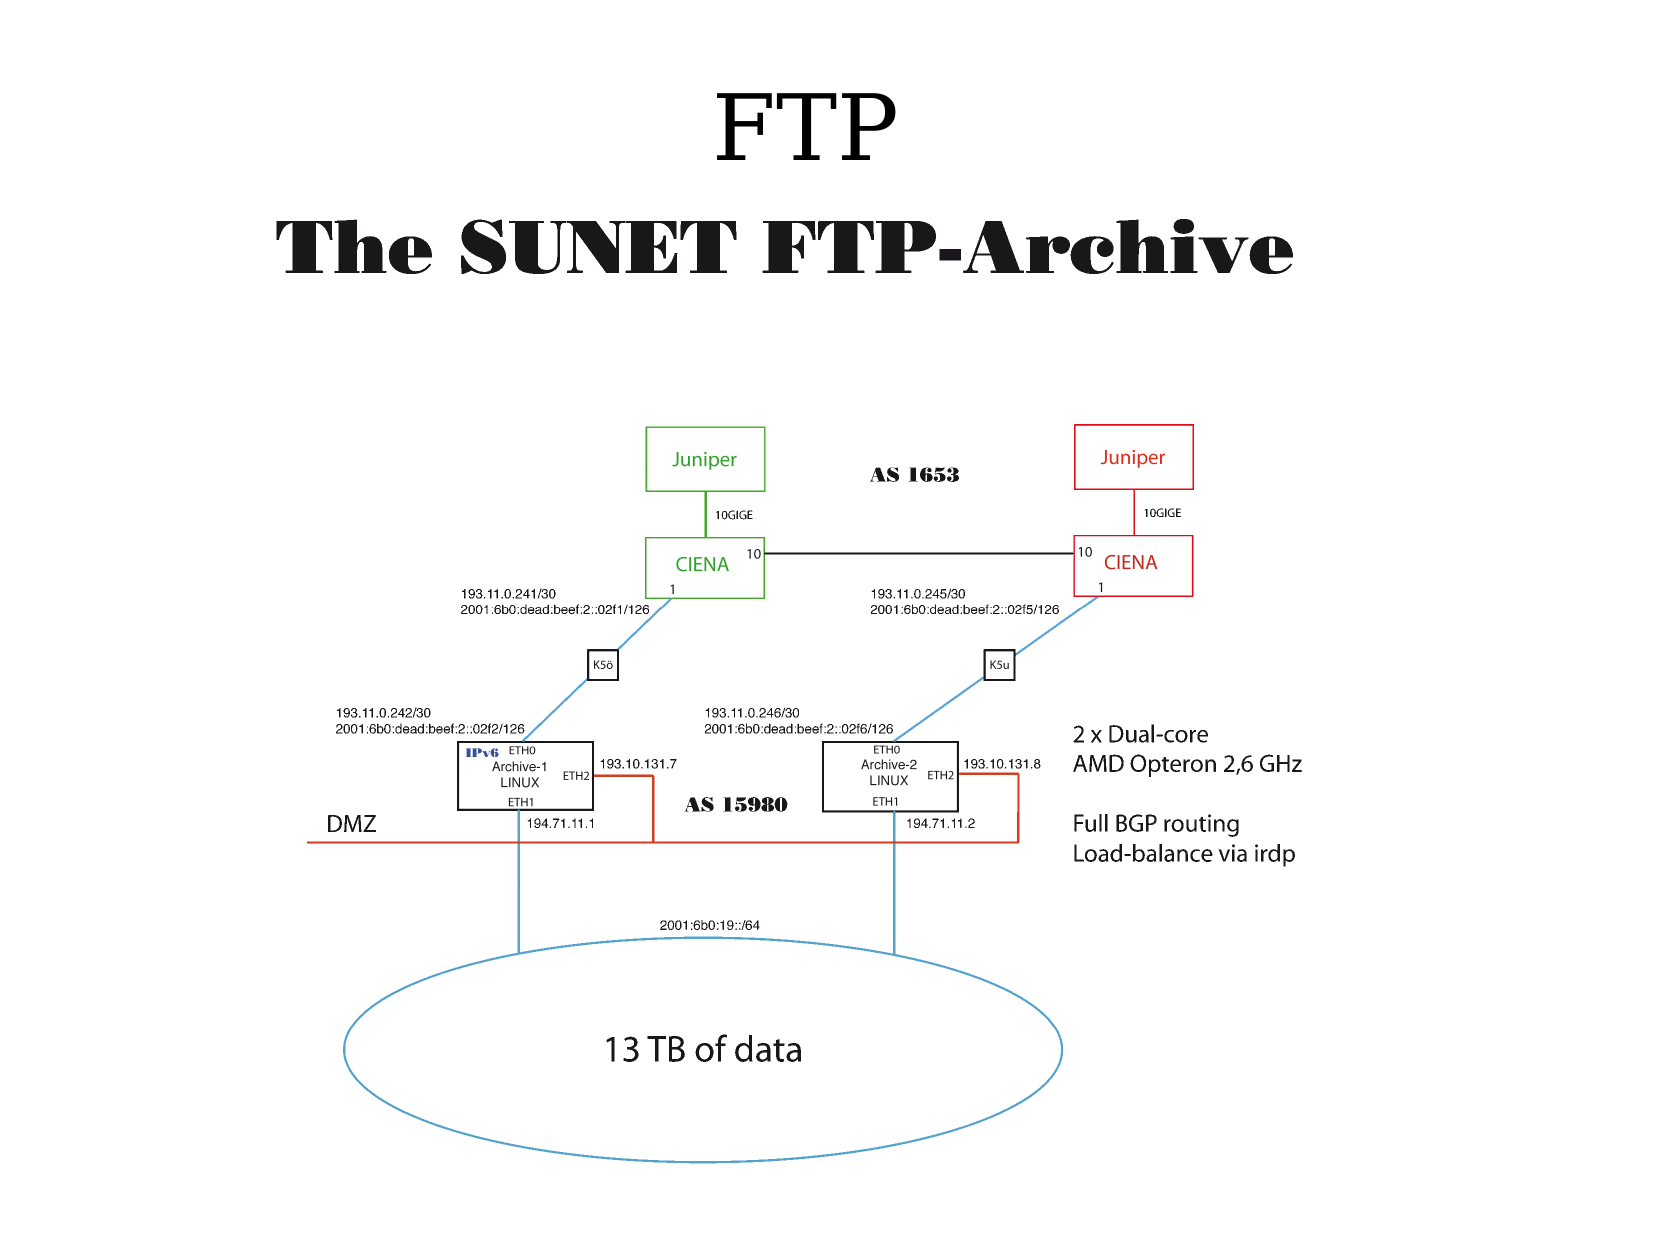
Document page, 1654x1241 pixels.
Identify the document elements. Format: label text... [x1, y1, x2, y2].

title FTP [99, 24, 1512, 233]
picture [249, 187, 1338, 1172]
